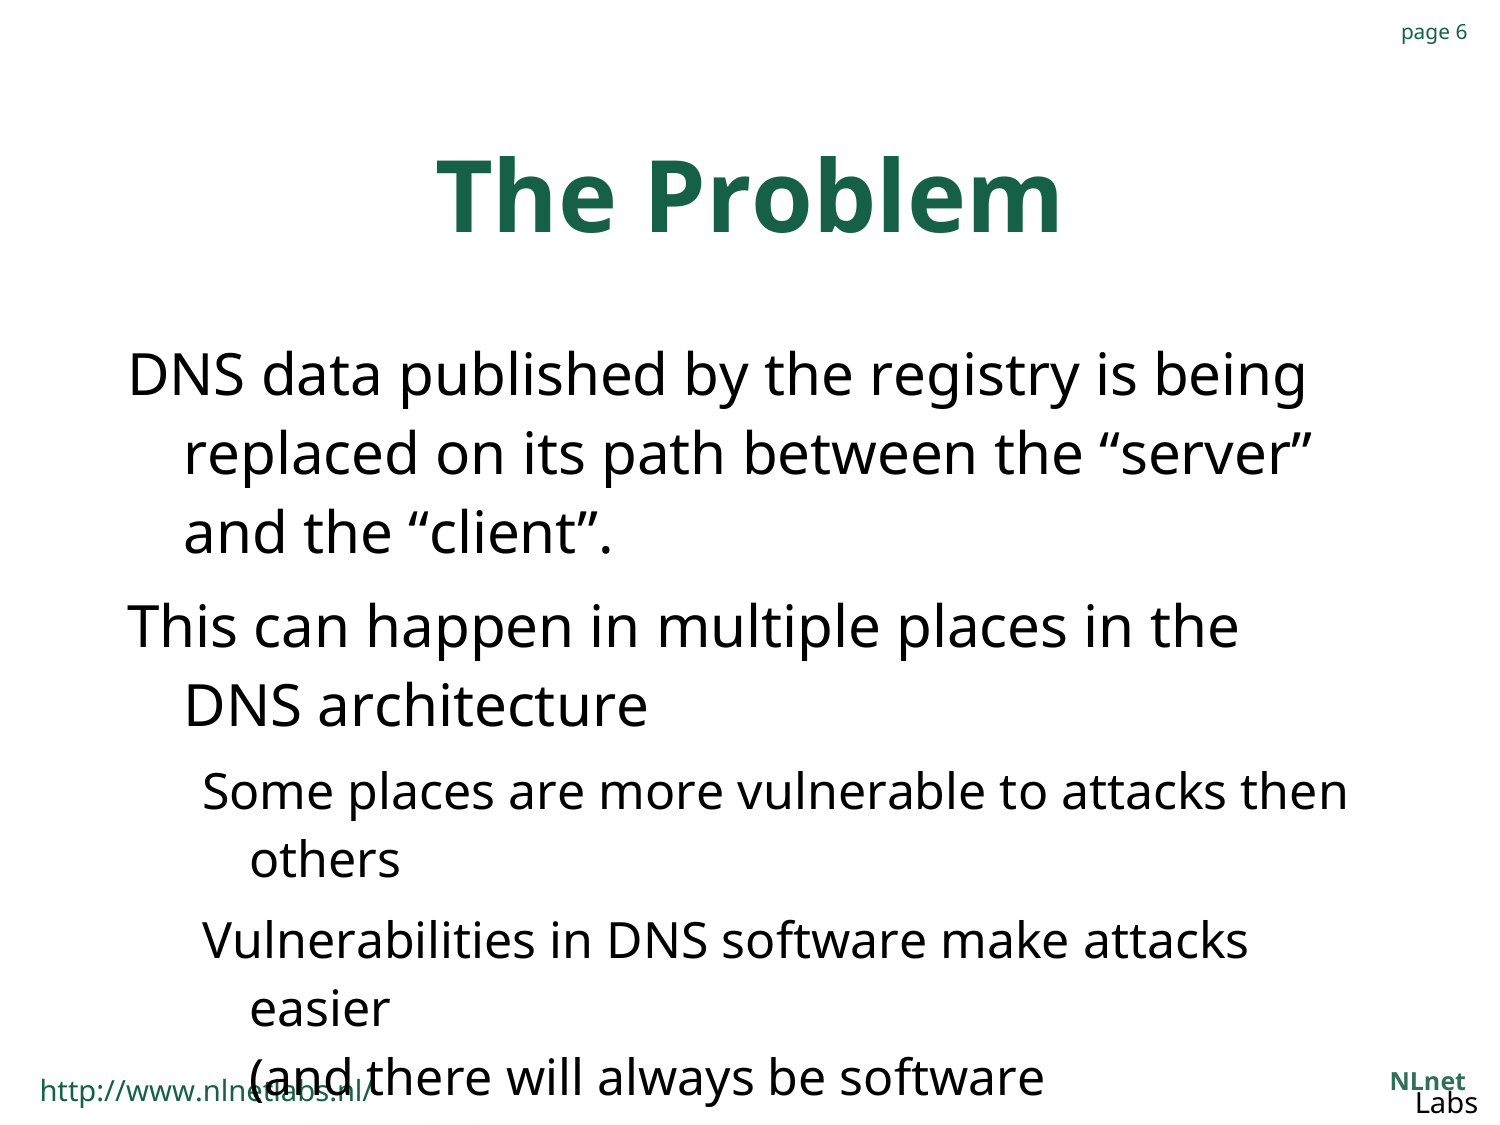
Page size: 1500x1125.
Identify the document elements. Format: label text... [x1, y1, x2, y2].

title The Problem [112, 99, 1388, 288]
list DNS data published by the registry is being replaced on its path between the “server” and the “client”. This can happen in multiple places in the DNS architecture Some places are more vulnerable to attacks then others Vulnerabilities in DNS software make attacks easier (and there will always be software vulnerabilities) [112, 324, 1388, 1030]
